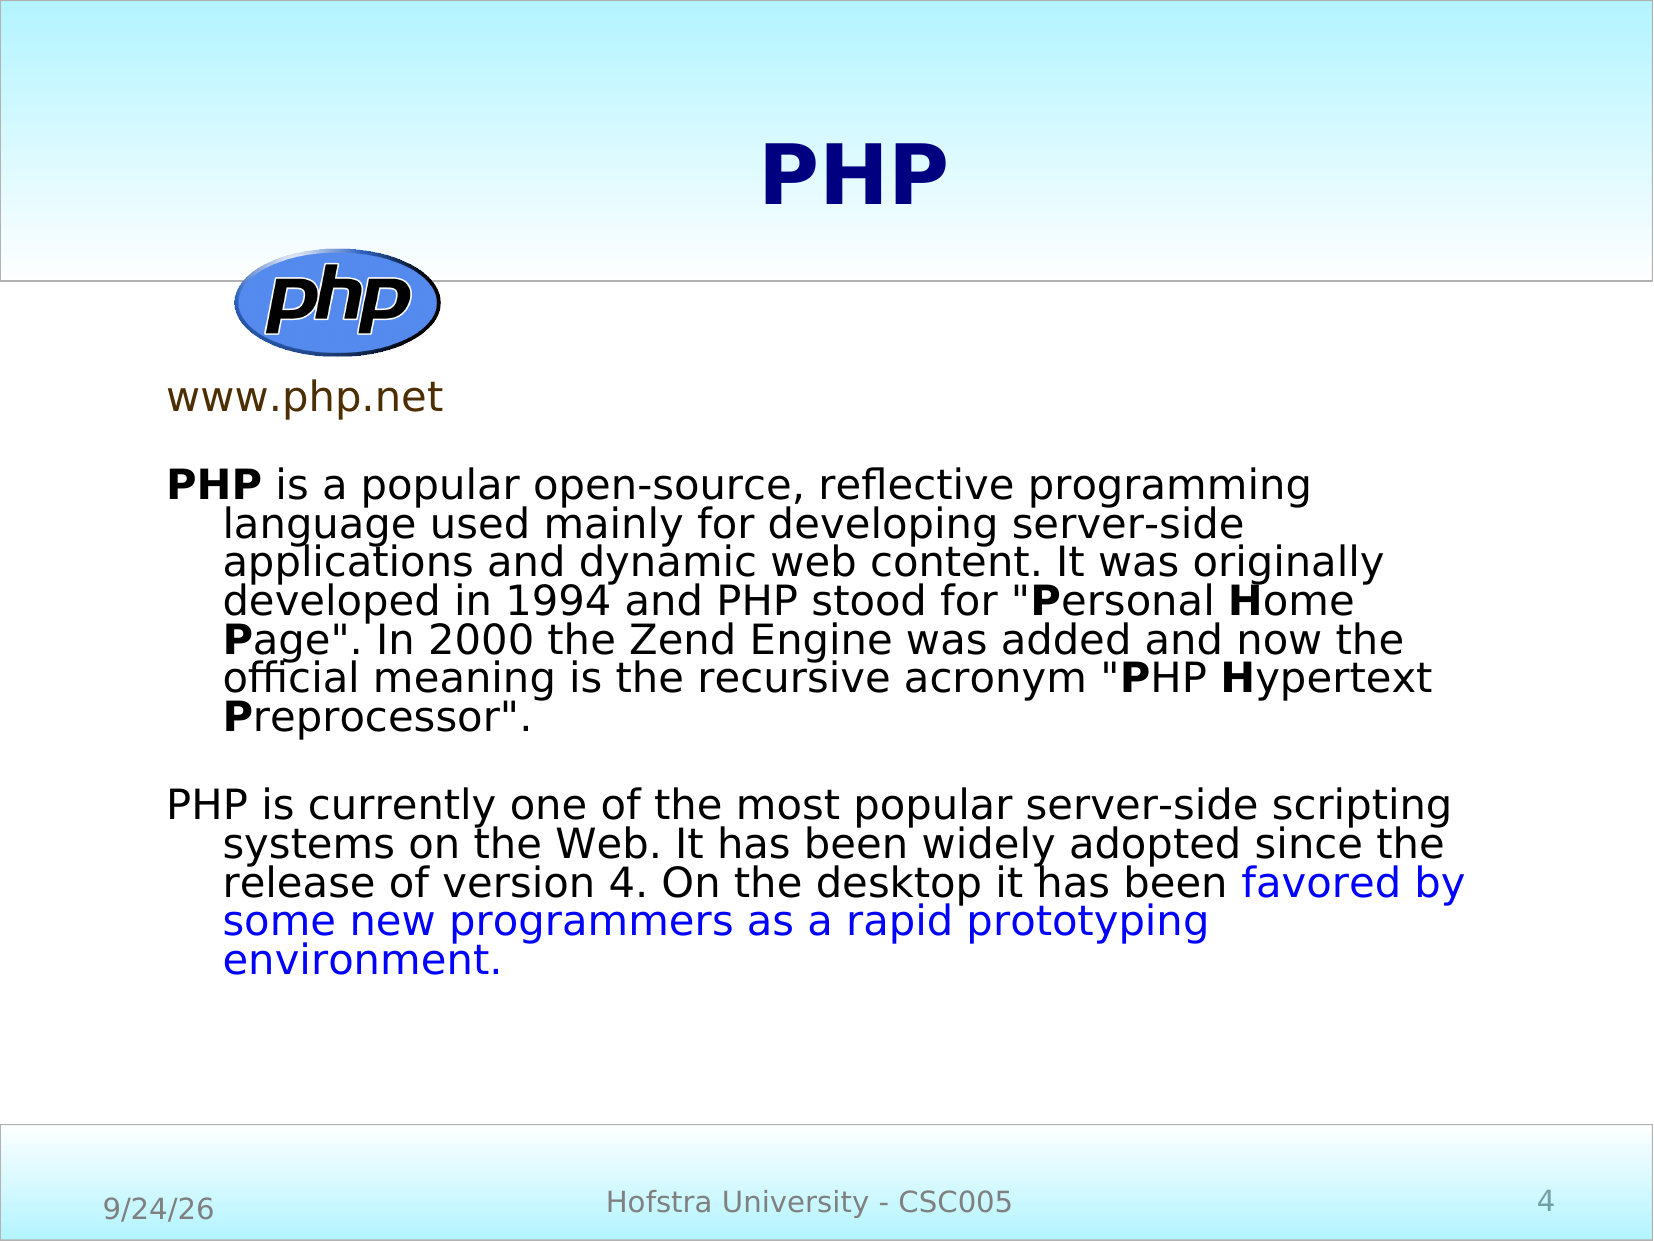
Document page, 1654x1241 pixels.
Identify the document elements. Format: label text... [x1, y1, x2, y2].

picture [234, 248, 441, 357]
title PHP [151, 75, 1557, 276]
list www.php.net PHP is a popular open-source, reflective programming language used mainly for developing server-side applications and dynamic web content. It was originally developed in 1994 and PHP stood for "Personal Home Page". In 2000 the Zend Engine was added and now the official meaning is the recursive acronym "PHP Hypertext Preprocessor". PHP is currently one of the most popular server-side scripting systems on the Web. It has been widely adopted since the release of version 4. On the desktop it has been favored by some new programmers as a rapid prototyping environment. [151, 275, 1502, 1117]
